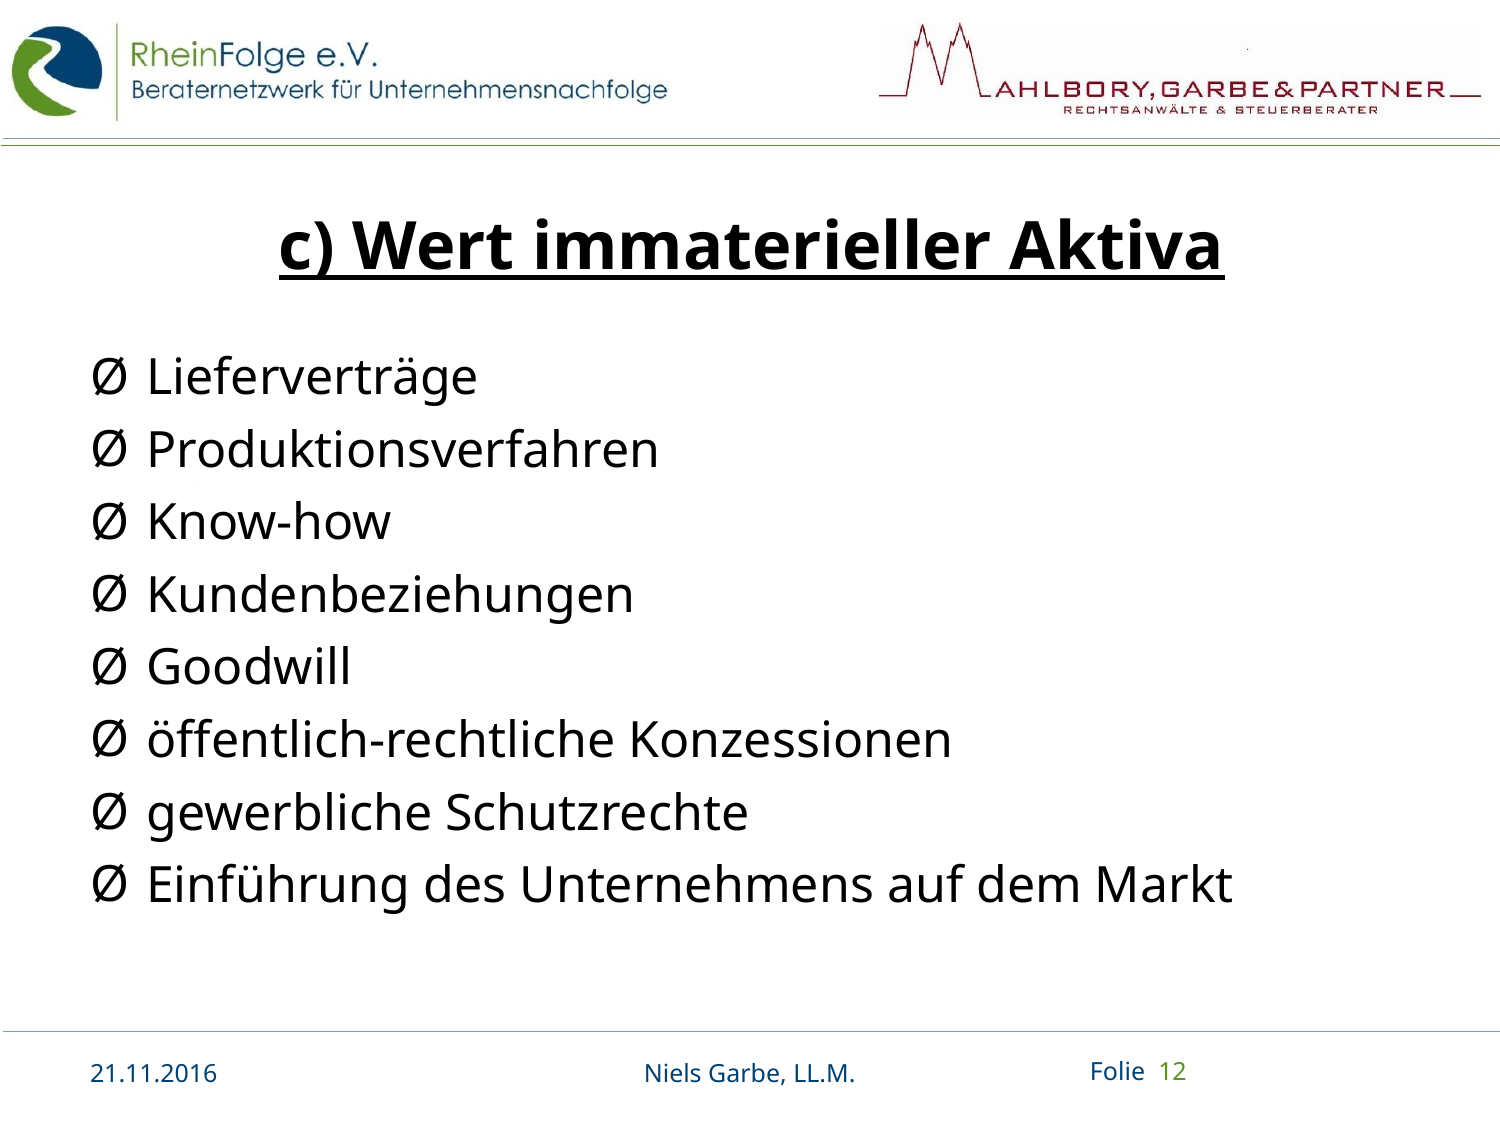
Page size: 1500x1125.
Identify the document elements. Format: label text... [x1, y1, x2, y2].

list Lieferverträge Produktionsverfahren Know-how Kundenbeziehungen Goodwill öffentlich-rechtliche Konzessionen gewerbliche Schutzrechte Einführung des Unternehmens auf dem Markt [75, 337, 1426, 1047]
text_box Folie ‹Nr.› [1074, 1047, 1426, 1103]
text_box 21.11.2016 [75, 1047, 426, 1103]
text_box Niels Garbe, LL.M. [512, 1047, 988, 1103]
title c) Wert immaterieller Aktiva [76, 149, 1427, 337]
